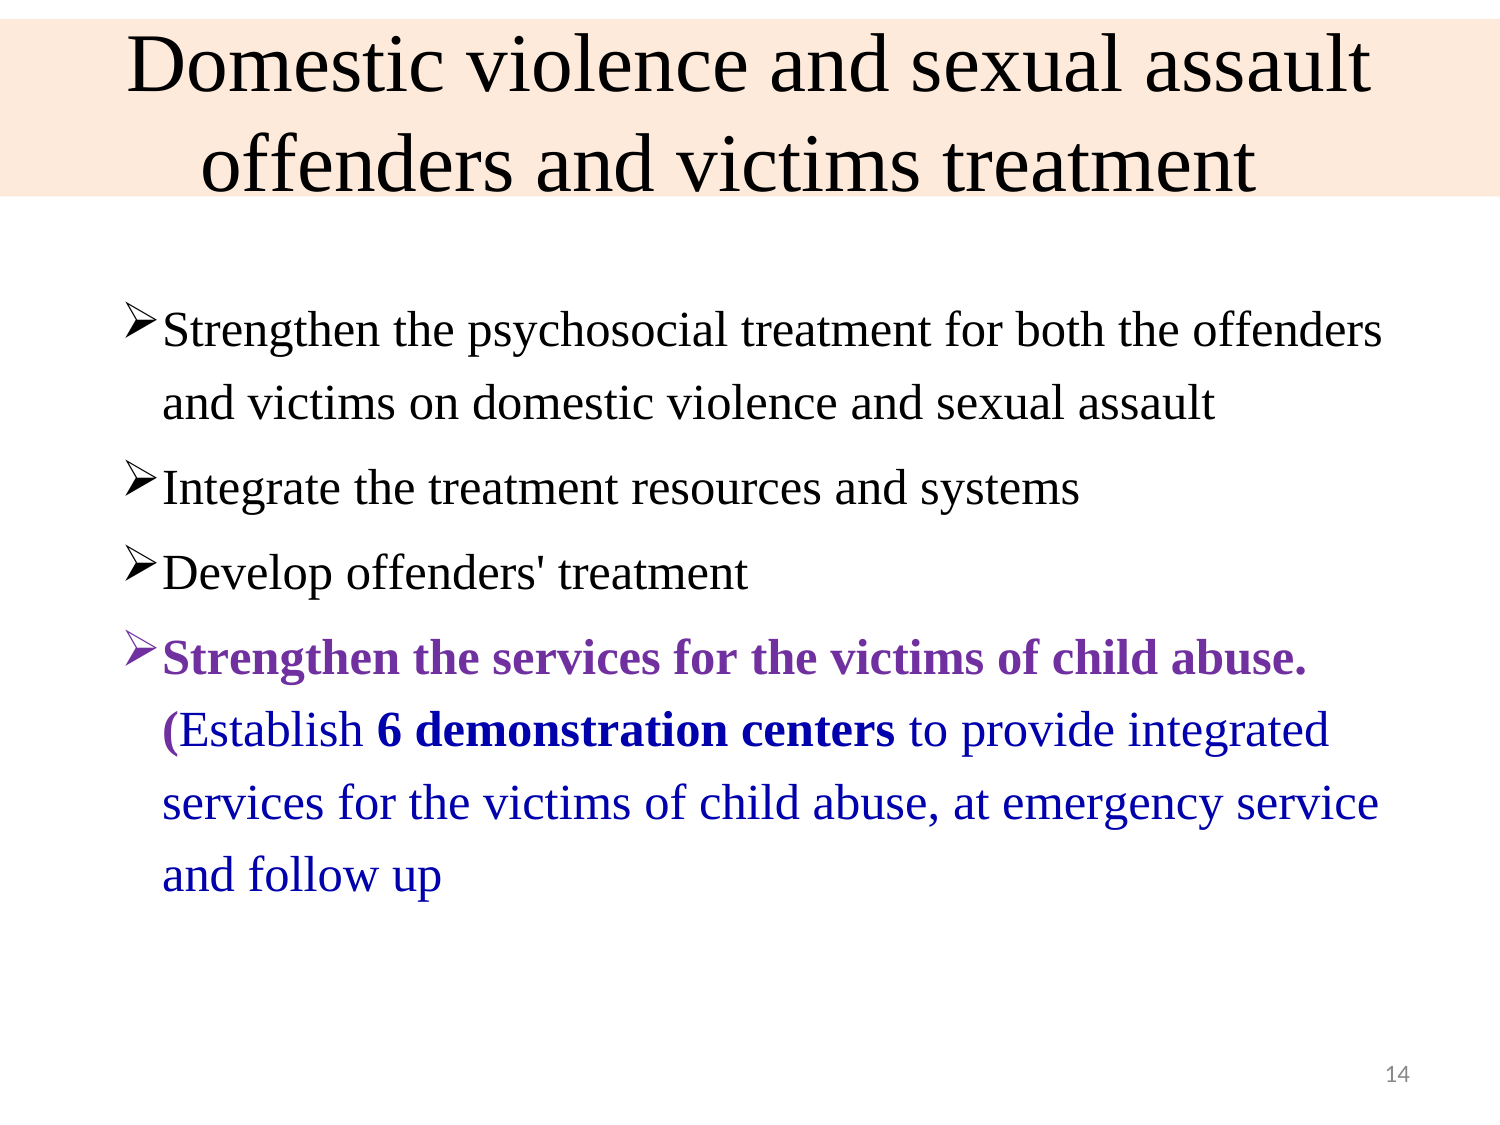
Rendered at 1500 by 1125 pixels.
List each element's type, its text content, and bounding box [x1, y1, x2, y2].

text_box <編號> [1074, 1042, 1426, 1103]
list Strengthen the psychosocial treatment for both the offenders and victims on domestic violence and sexual assault Integrate the treatment resources and systems Develop offenders' treatment Strengthen the services for the victims of child abuse. (Establish 6 demonstration centers to provide integrated services for the victims of child abuse, at emergency service and follow up [41, 160, 1471, 911]
title Domestic violence and sexual assault offenders and victims treatment [0, 18, 1500, 197]
